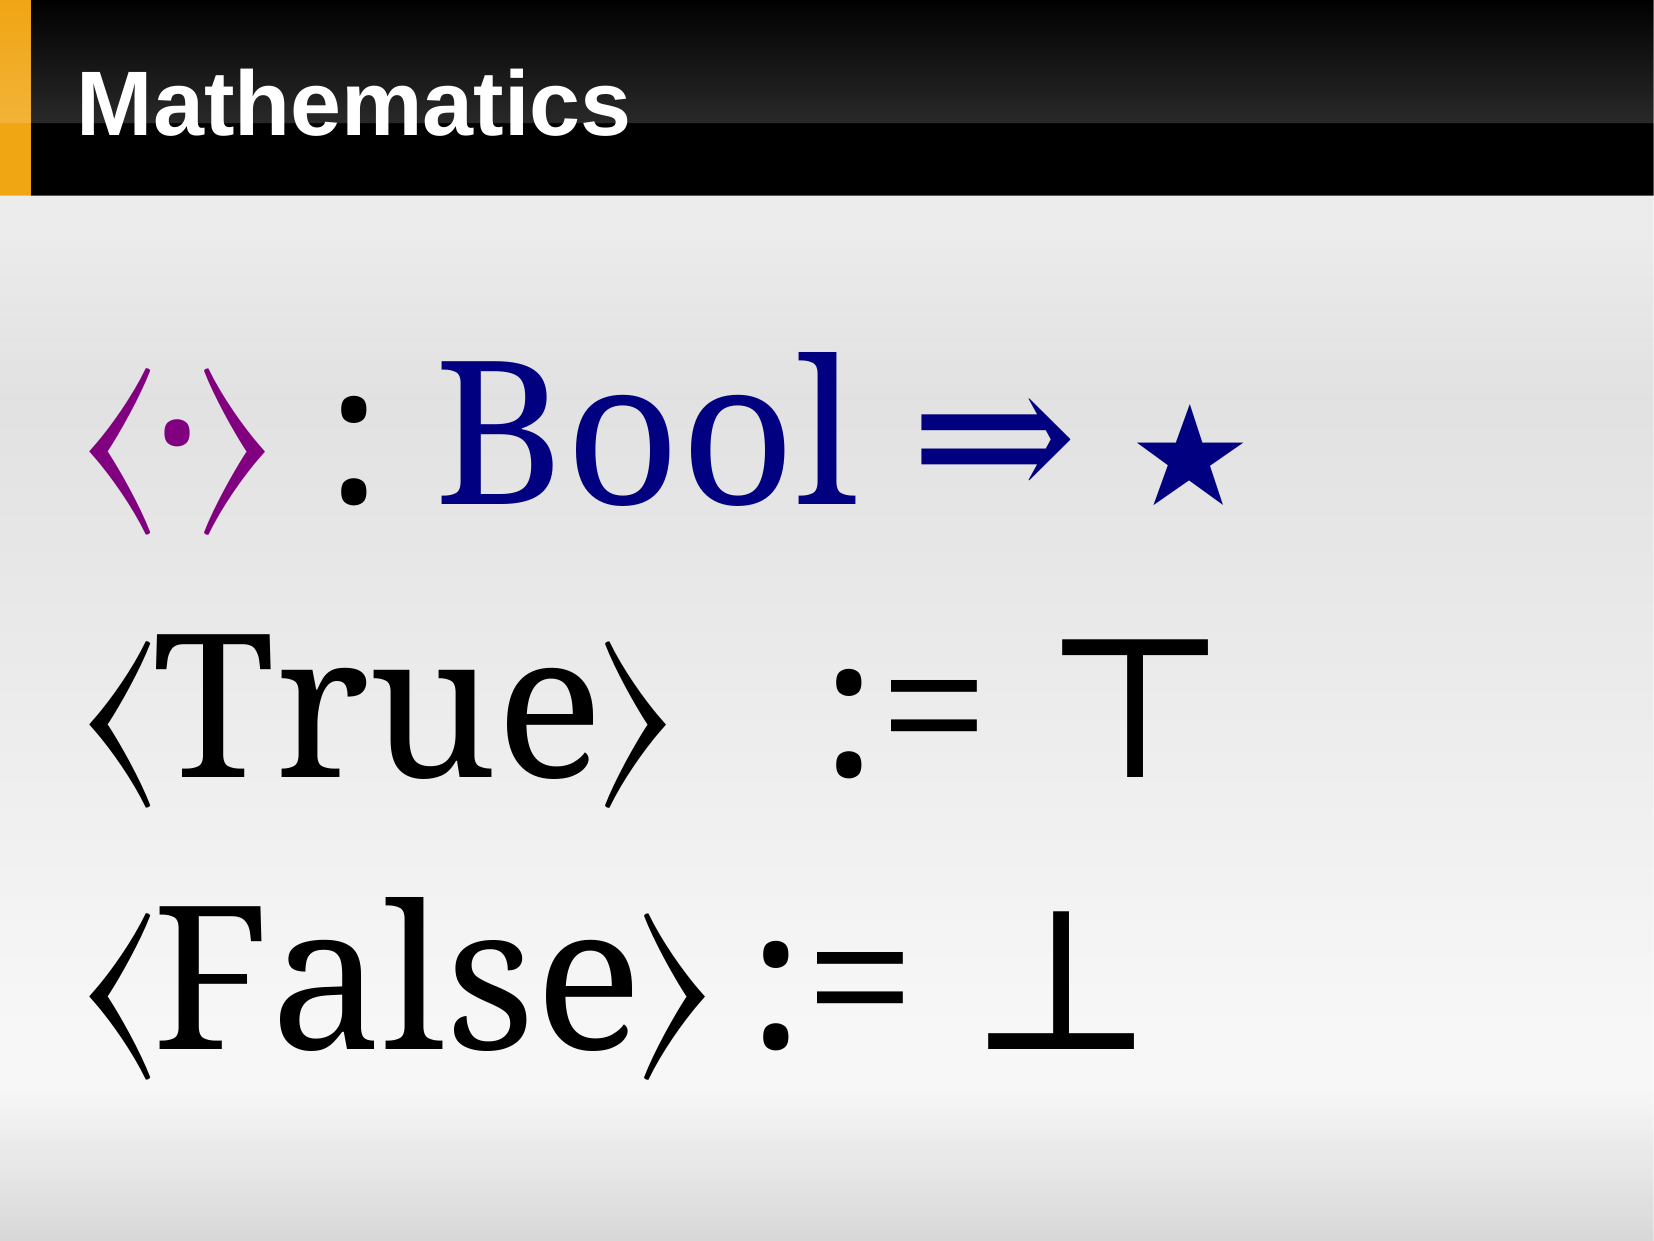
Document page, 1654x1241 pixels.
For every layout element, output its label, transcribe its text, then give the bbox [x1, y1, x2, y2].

subtitle 〈·〉 : Bool ⇒ ★ 〈True〉 := ⊤ 〈False〉 := ⊥ [82, 297, 1571, 1102]
picture [0, 0, 1654, 1241]
title Mathematics [76, 0, 1565, 208]
